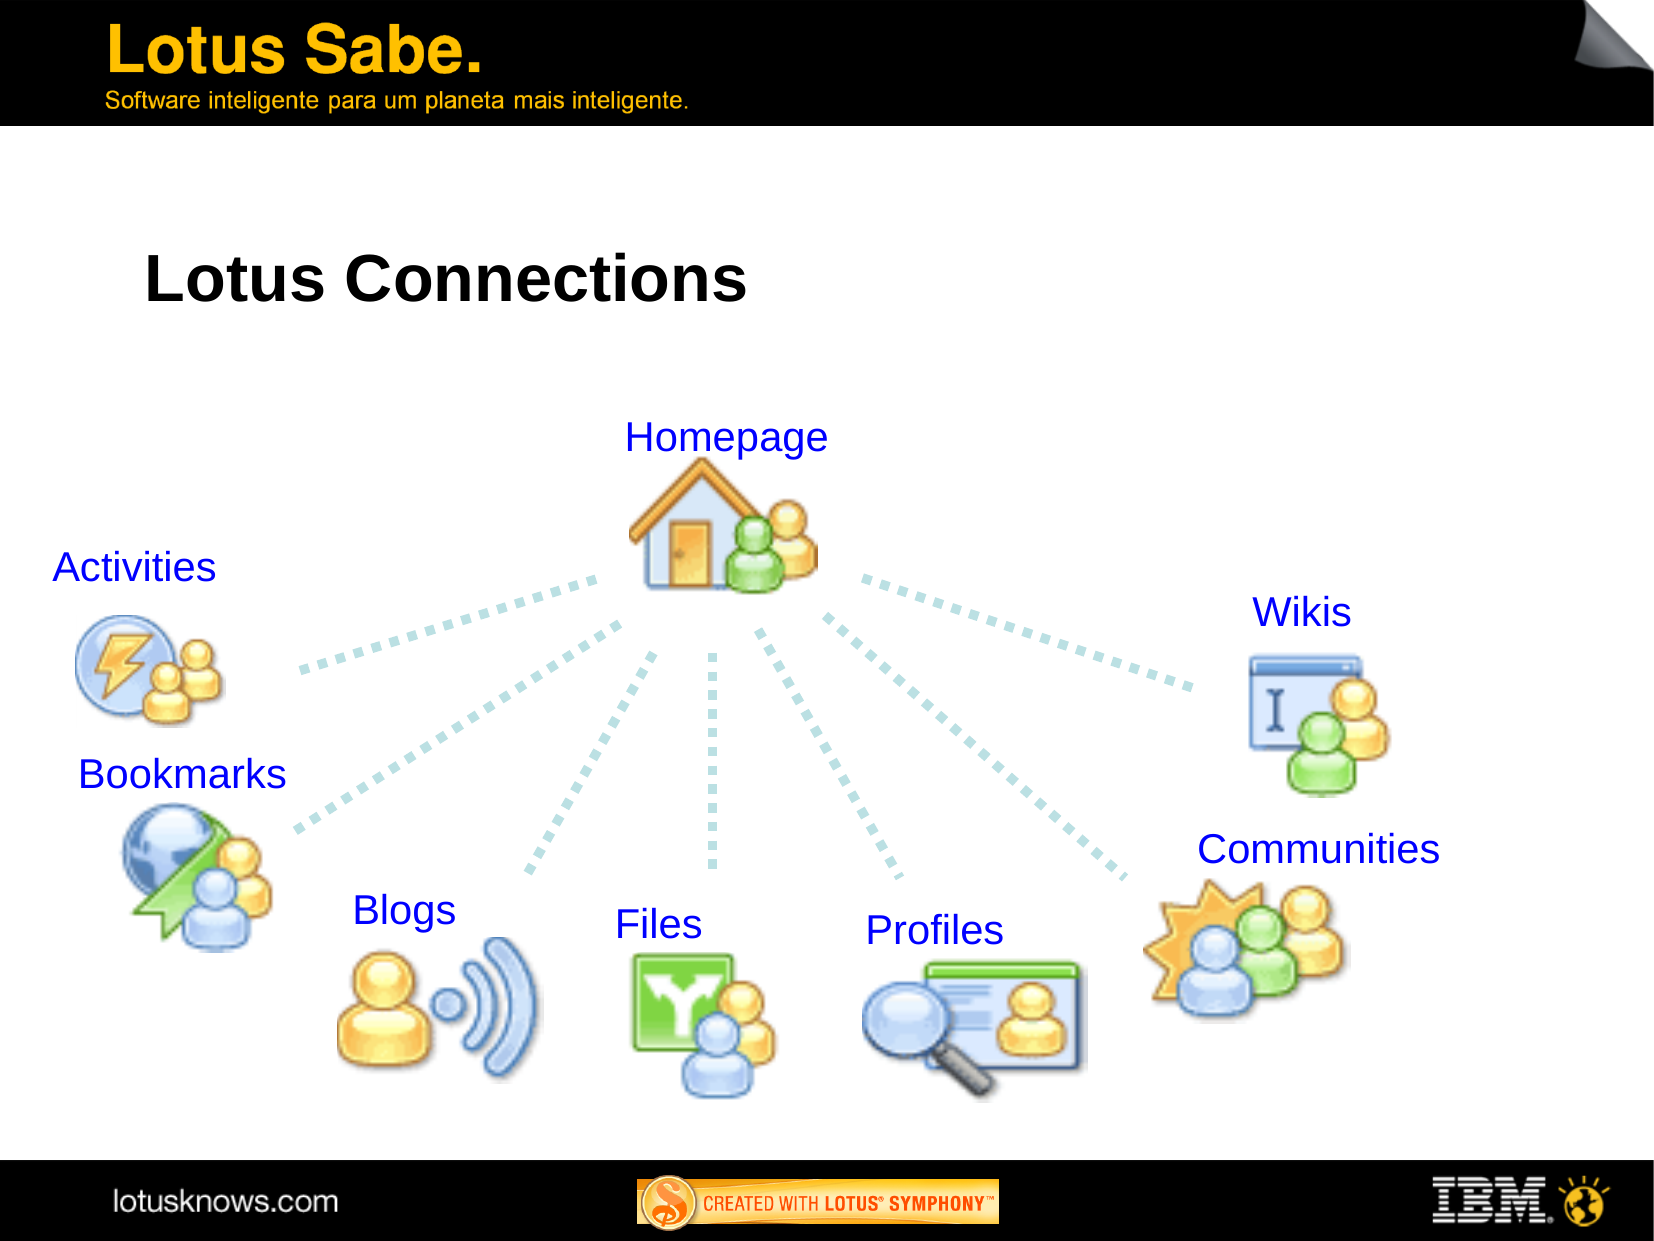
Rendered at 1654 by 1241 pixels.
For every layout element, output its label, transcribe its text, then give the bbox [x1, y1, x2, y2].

text_box Homepage [609, 400, 857, 468]
text_box Files [600, 887, 788, 930]
title Lotus Connections [145, 143, 1513, 316]
text_box Blogs [337, 873, 526, 945]
picture [1143, 877, 1351, 1024]
picture [600, 952, 807, 1103]
picture [337, 937, 544, 1084]
text_box Activities [37, 530, 237, 598]
picture [862, 957, 1088, 1103]
text_box Communities [1182, 812, 1518, 879]
text_box Bookmarks [63, 737, 343, 804]
picture [0, 0, 1654, 126]
picture [75, 615, 226, 728]
picture [0, 1160, 1654, 1241]
picture [629, 468, 818, 598]
text_box Wikis [1237, 575, 1426, 618]
picture [93, 804, 301, 953]
picture [1216, 651, 1423, 798]
text_box Profiles [850, 893, 1039, 936]
